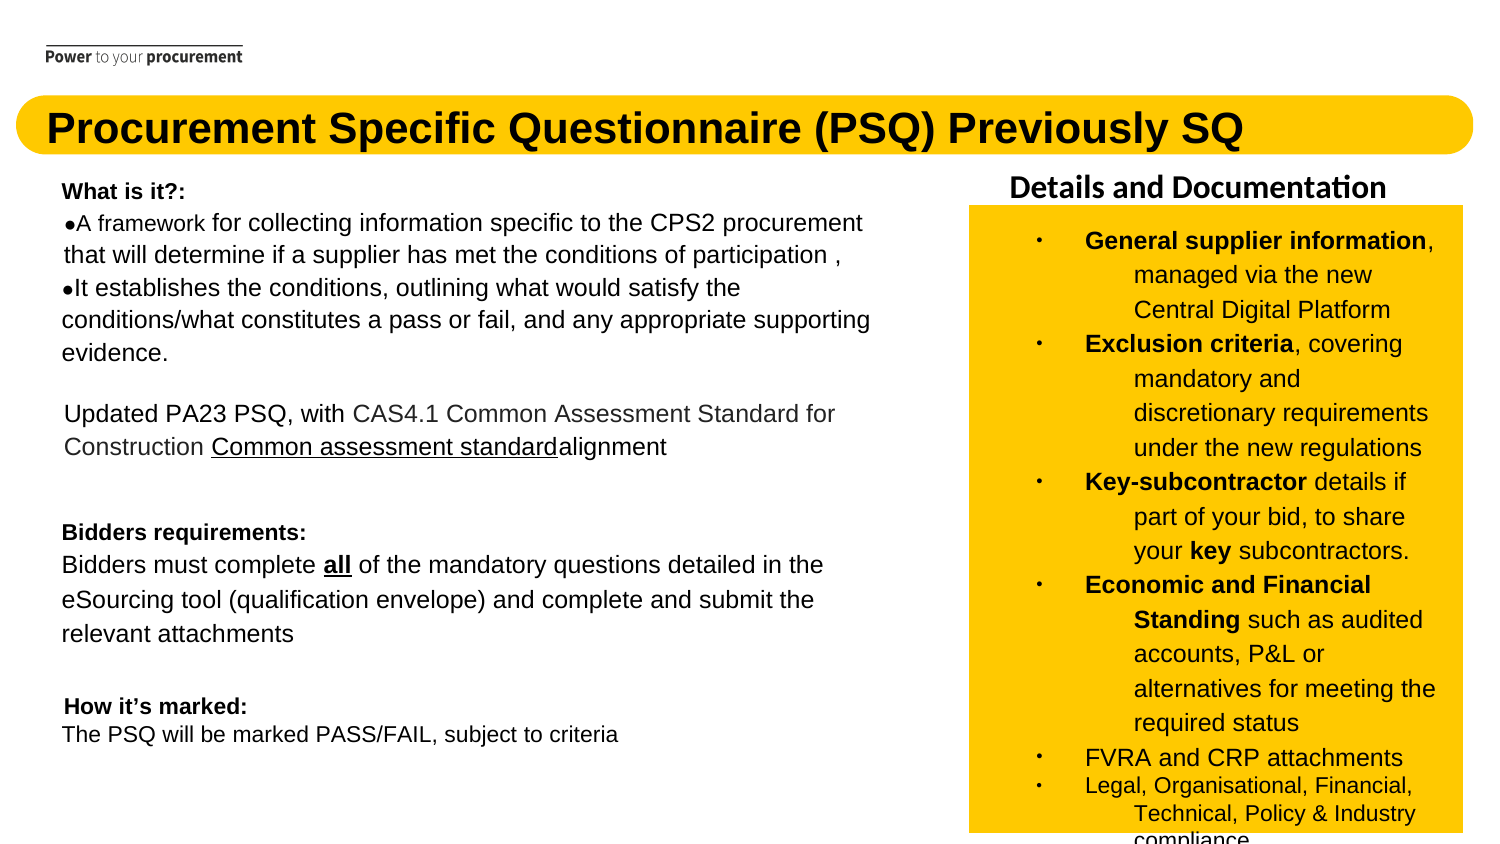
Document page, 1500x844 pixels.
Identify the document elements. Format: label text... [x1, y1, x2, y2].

text_box General supplier information, managed via the new Central Digital Platform Exclusion criteria, covering mandatory and discretionary requirements under the new regulations Key-subcontractor details if part of your bid, to share your key subcontractors. Economic and Financial Standing such as audited accounts, P&L or alternatives for meeting the required status FVRA and CRP attachments Legal, Organisational, Financial, Technical, Policy & Industry compliance [969, 215, 1463, 833]
title Procurement Specific Questionnaire (PSQ) Previously SQ [46, 99, 1500, 189]
text_box What is it?: ●A framework for collecting information specific to the CPS2 procurement that will determine if a supplier has met the conditions of participation , ●It establishes the conditions, outlining what would satisfy the conditions/what constitutes a pass or fail, and any appropriate supporting evidence. Updated PA23 PSQ, with CAS4.1 Common Assessment Standard for Construction Common assessment standard alignment Bidders requirements: Bidders must complete all of the mandatory questions detailed in the eSourcing tool (qualification envelope) and complete and submit the relevant attachments How it’s marked: The PSQ will be marked PASS/FAIL, subject to criteria [46, 159, 913, 770]
text_box Details and Documentation [942, 143, 1463, 215]
